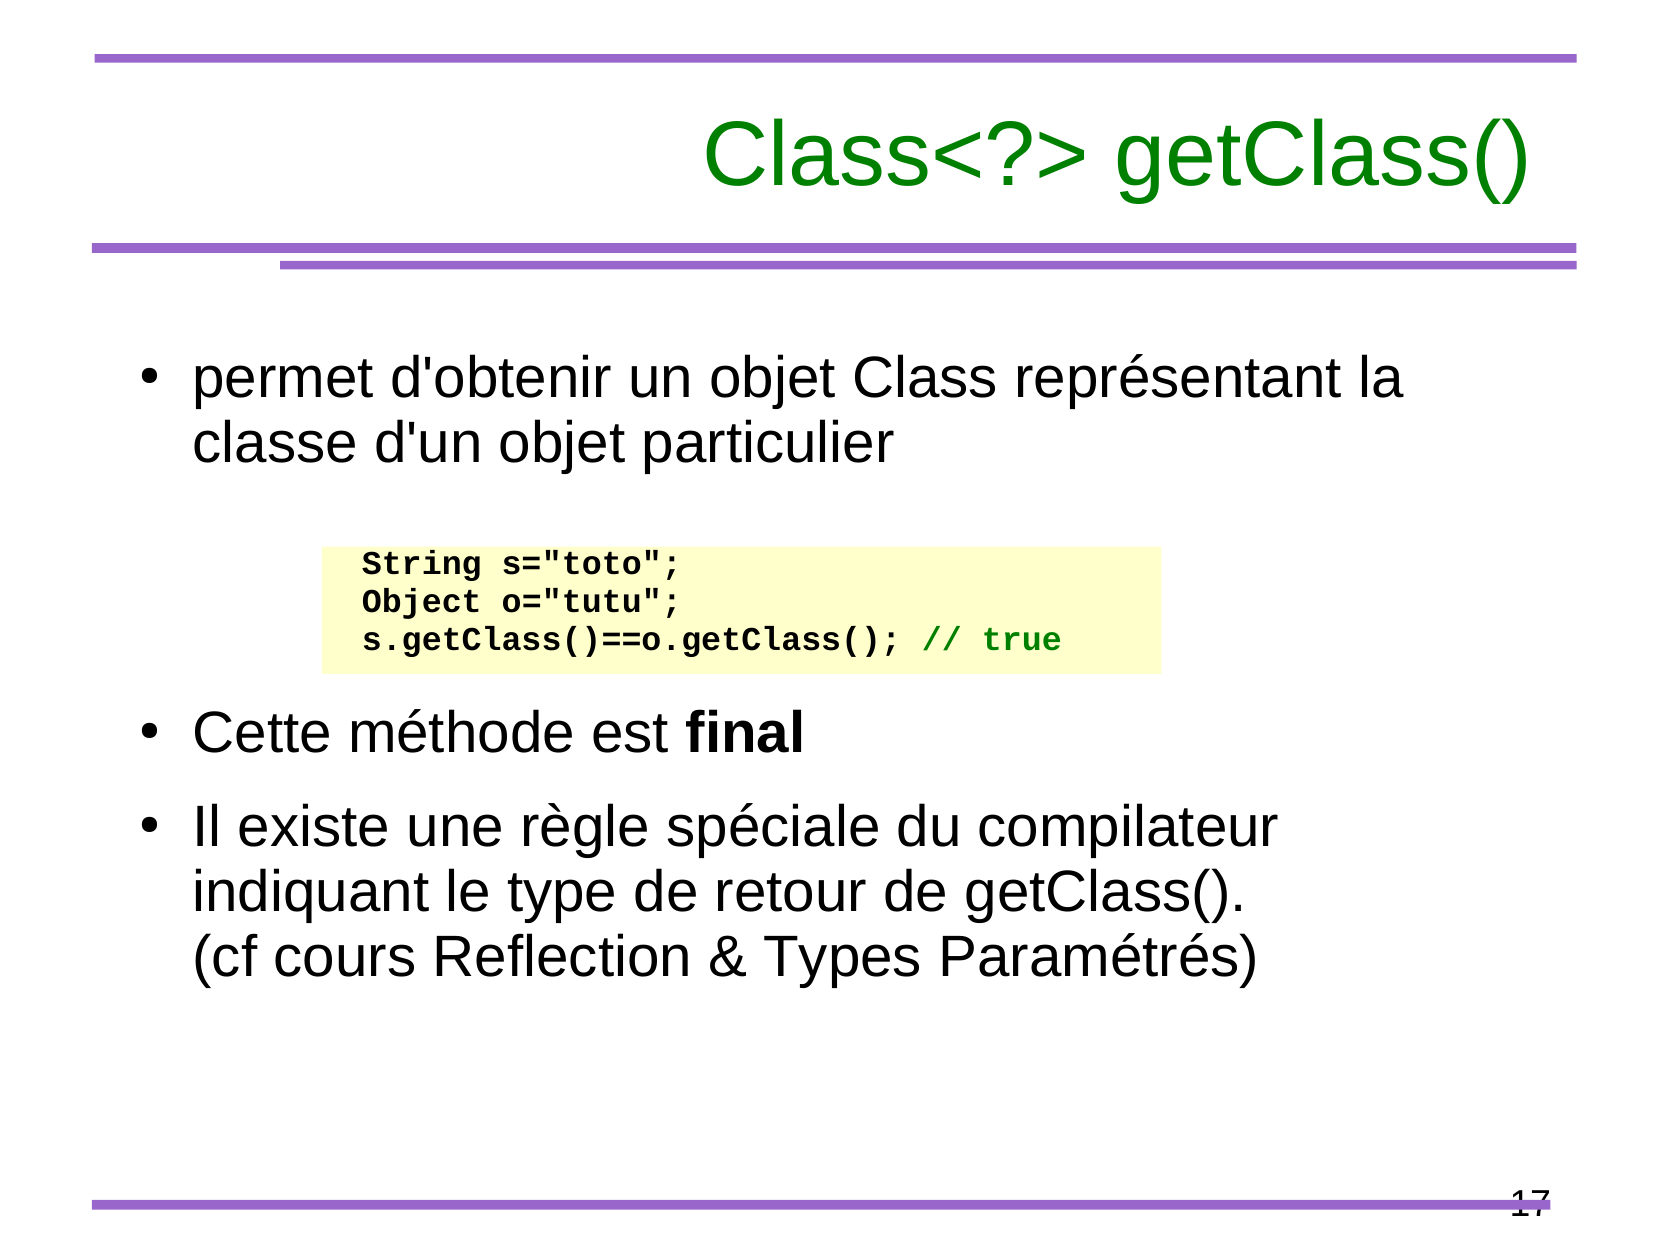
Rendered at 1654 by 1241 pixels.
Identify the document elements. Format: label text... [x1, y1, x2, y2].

list permet d'obtenir un objet Class représentant la classe d'un objet particulier Cette méthode est final Il existe une règle spéciale du compilateur indiquant le type de retour de getClass(). (cf cours Reflection & Types Paramétrés) [121, 344, 1534, 1127]
text_box String s="toto"; Object o="tutu"; s.getClass()==o.getClass(); // true [321, 546, 1162, 674]
title Class<?> getClass() [121, 49, 1534, 257]
